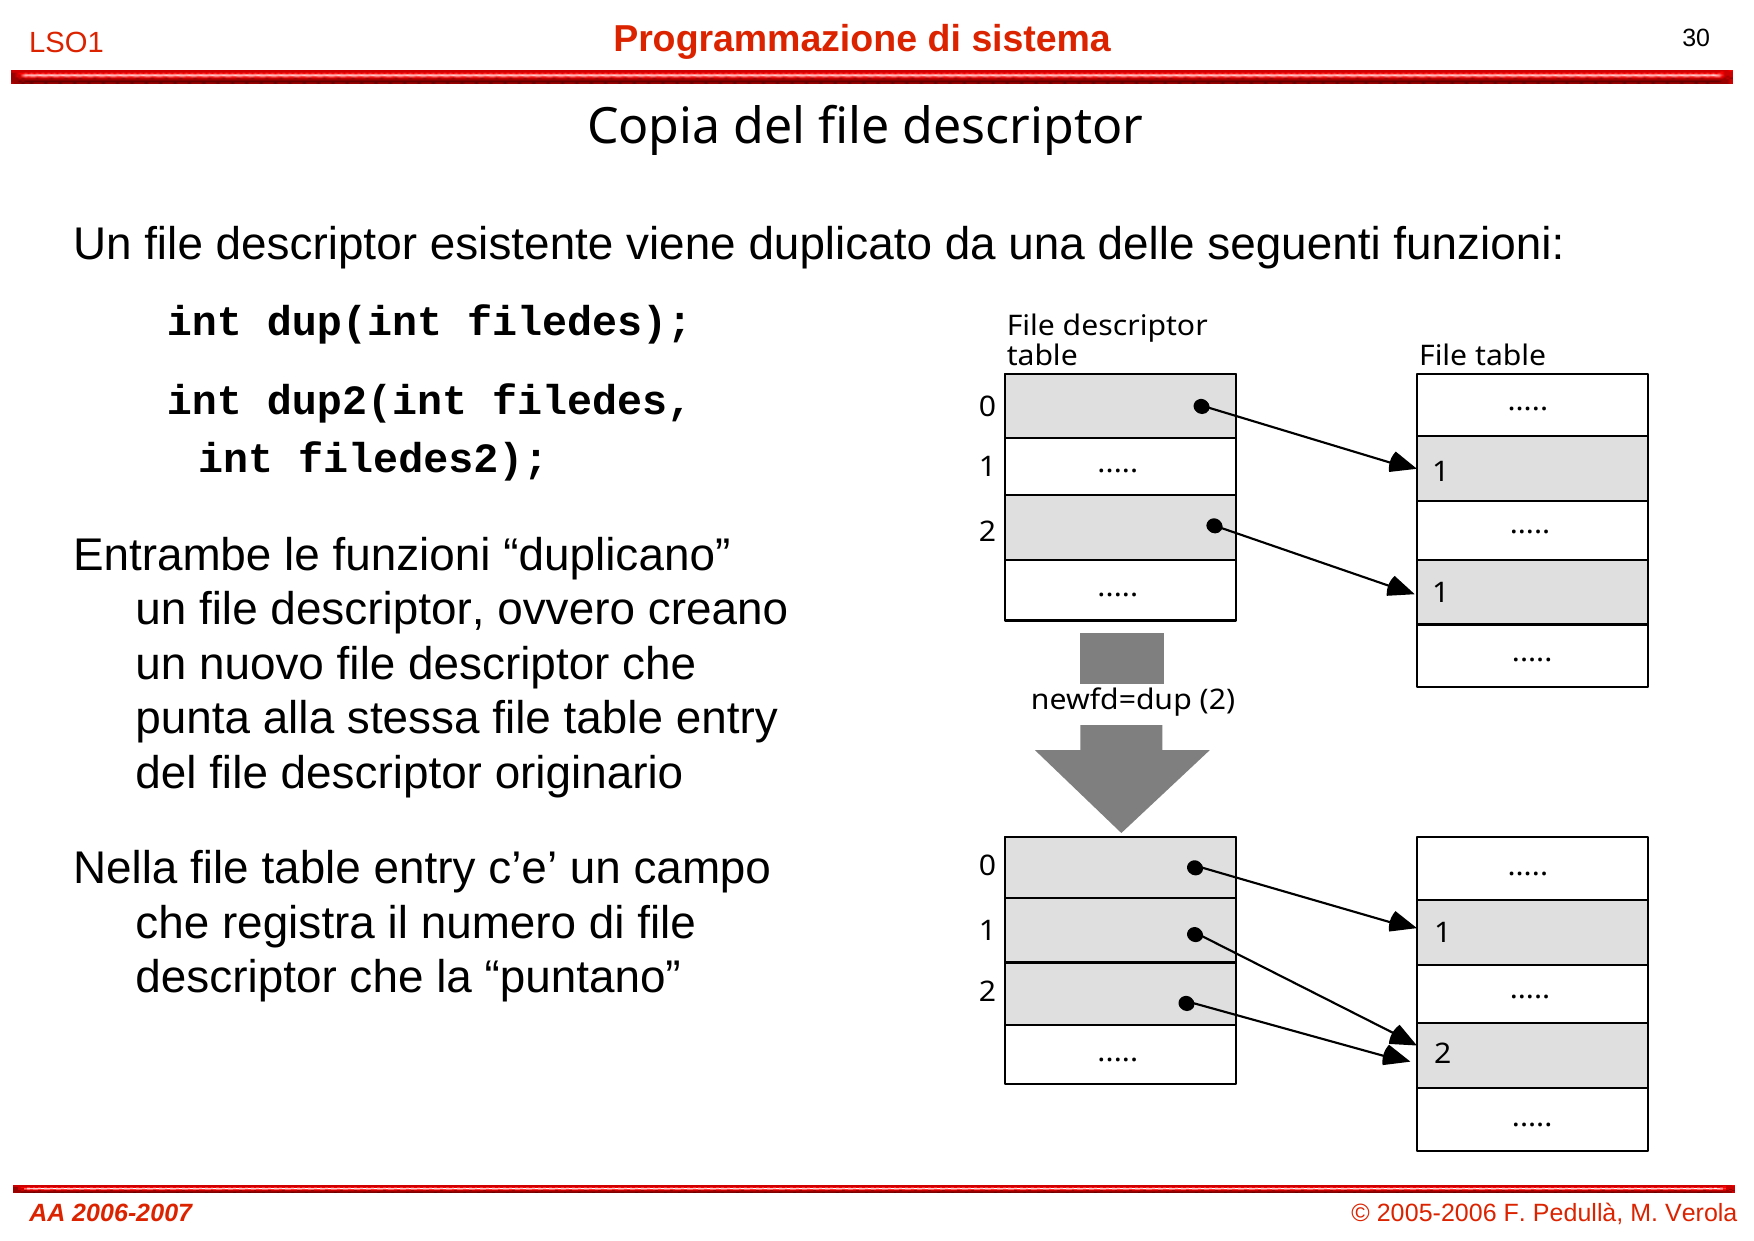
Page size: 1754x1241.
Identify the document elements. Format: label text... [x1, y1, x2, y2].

picture [13, 1185, 1735, 1193]
list Un file descriptor esistente viene duplicato da una delle seguenti funzioni: int dup(int filedes); int dup2(int filedes, int filedes2); Entrambe le funzioni “duplicano” un file descriptor, ovvero creano un nuovo file descriptor che punta alla stessa file table entry del file descriptor originario Nella file table entry c’e’ un campo che registra il numero di file descriptor che la “puntano” [58, 206, 1696, 1027]
picture [929, 284, 1650, 1153]
picture [11, 70, 1733, 84]
title Copia del file descriptor [514, 78, 1217, 174]
